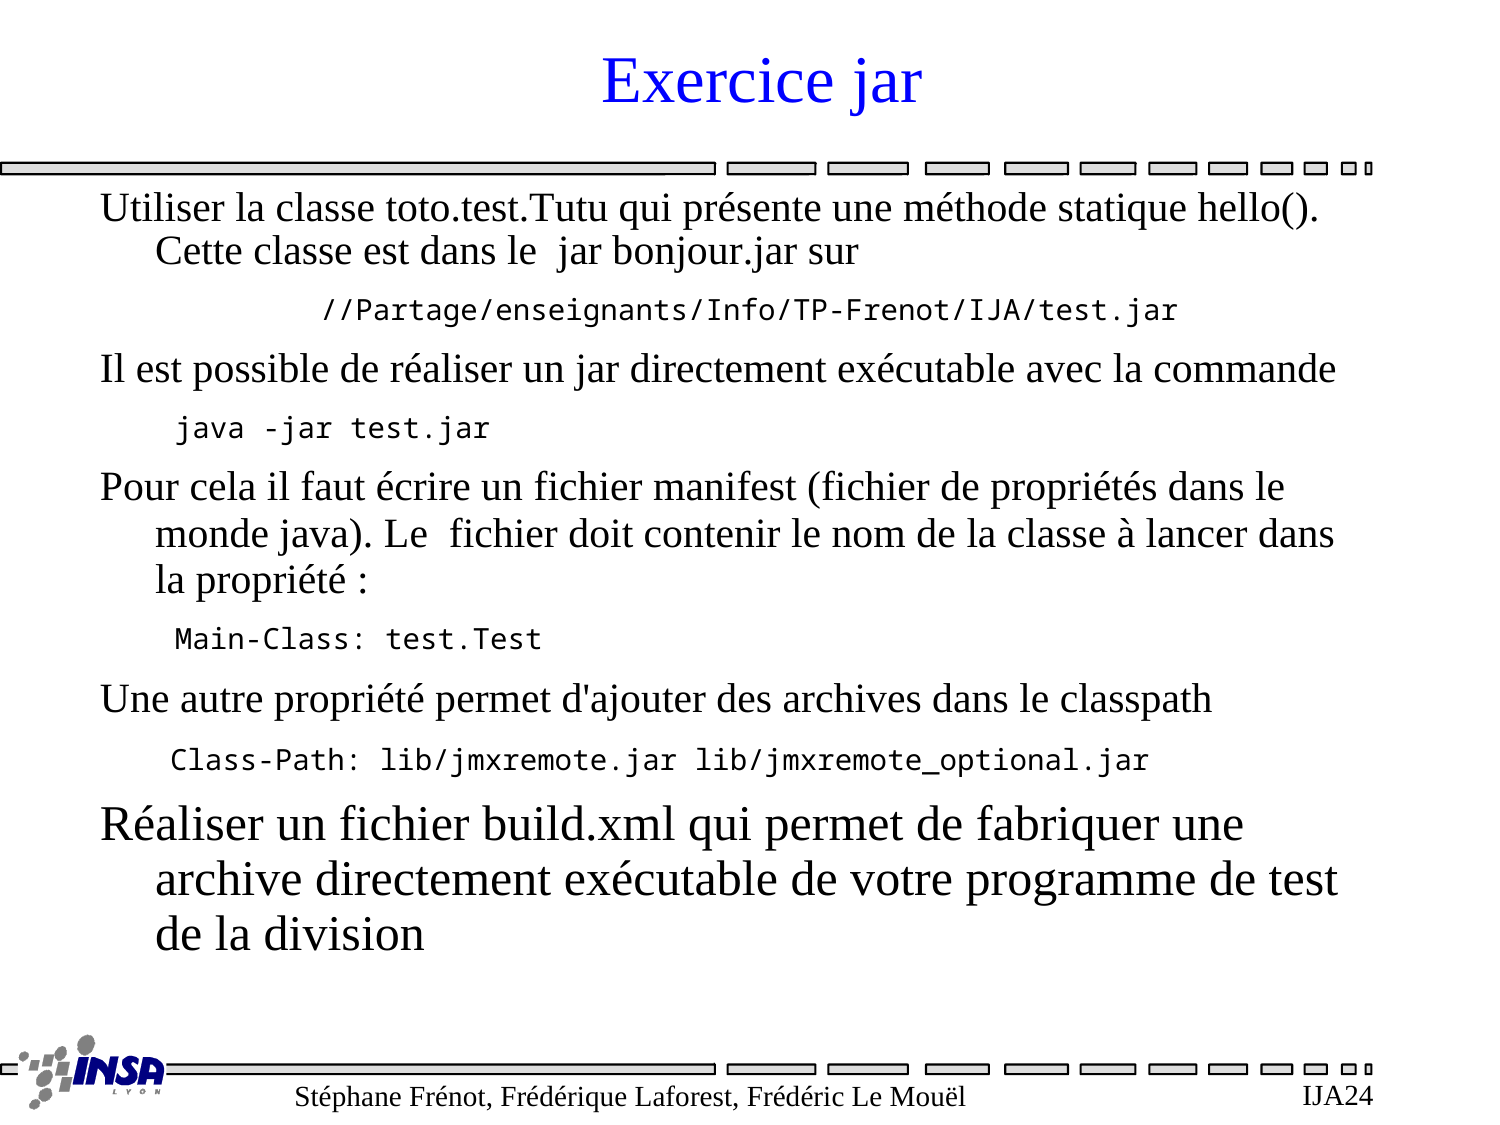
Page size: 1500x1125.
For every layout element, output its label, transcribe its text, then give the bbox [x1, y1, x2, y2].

list Utiliser la classe toto.test.Tutu qui présente une méthode statique hello(). Cette classe est dans le jar bonjour.jar sur //Partage/enseignants/Info/TP-Frenot/IJA/test.jar Il est possible de réaliser un jar directement exécutable avec la commande java -jar test.jar Pour cela il faut écrire un fichier manifest (fichier de propriétés dans le monde java). Le fichier doit contenir le nom de la classe à lancer dans la propriété : Main-Class: test.Test Une autre propriété permet d'ajouter des archives dans le classpath Class-Path: lib/jmxremote.jar lib/jmxremote_optional.jar Réaliser un fichier build.xml qui permet de fabriquer une archive directement exécutable de votre programme de test de la division [99, 186, 1375, 1099]
title Exercice jar [125, 0, 1401, 163]
